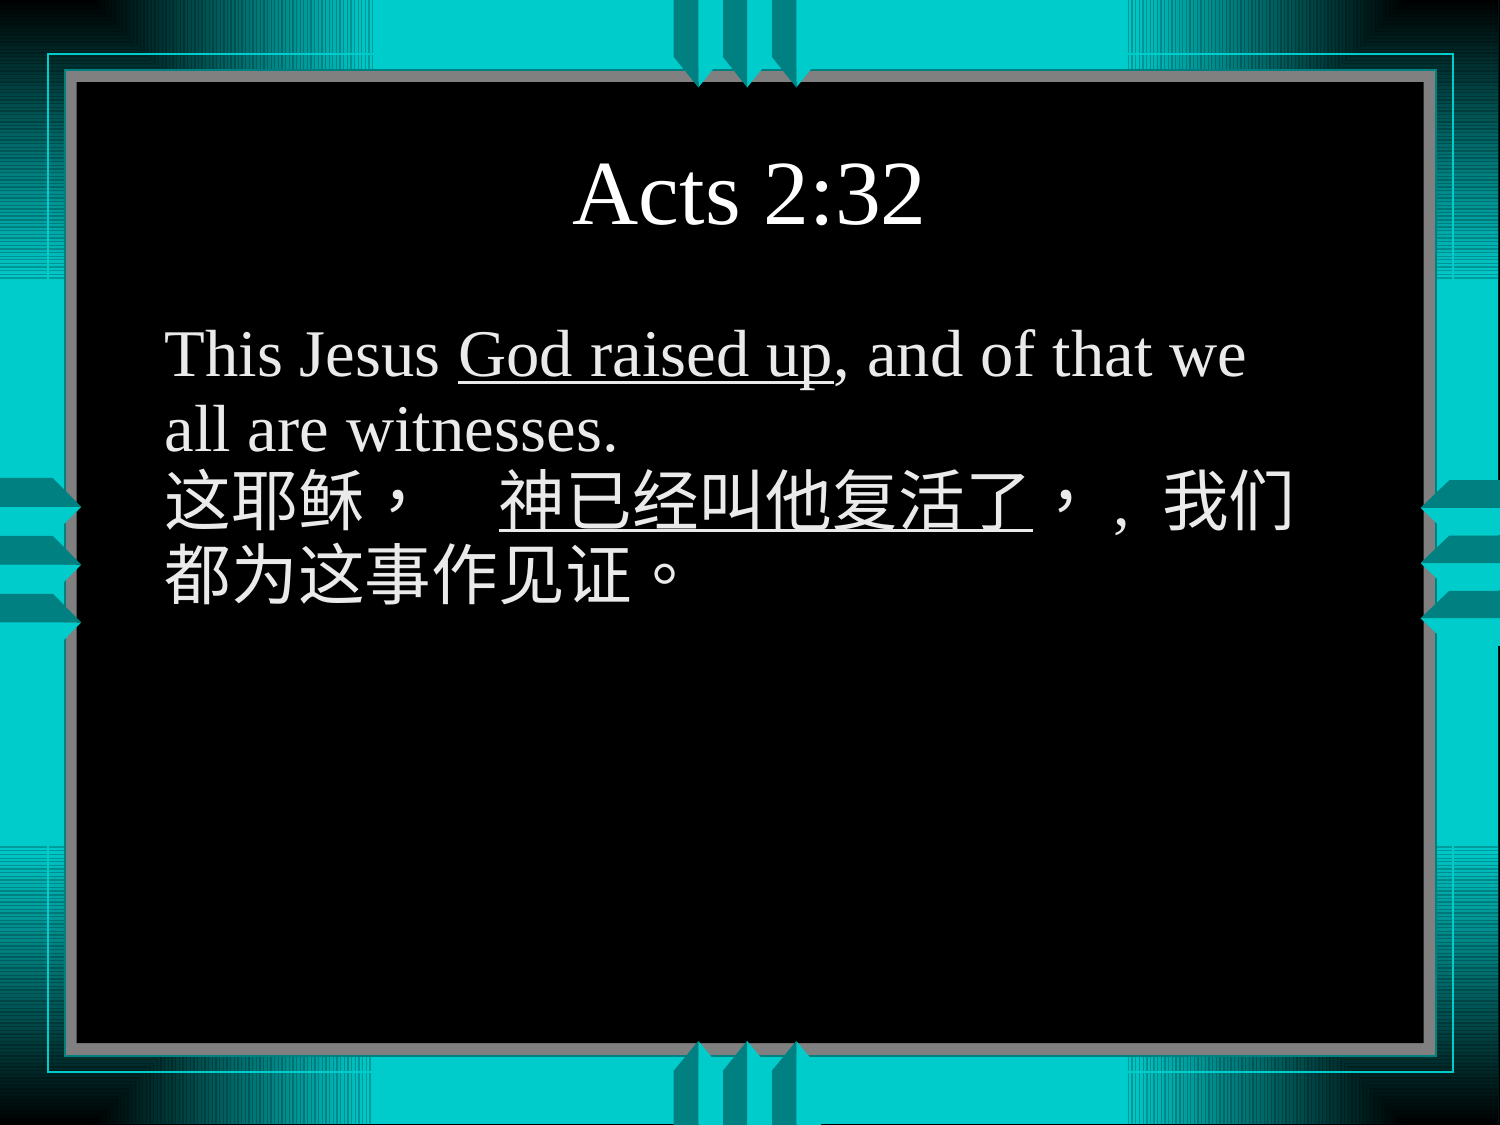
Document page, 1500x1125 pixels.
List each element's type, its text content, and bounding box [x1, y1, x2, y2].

text_box This Jesus God raised up, and of that we all are witnesses. 这耶稣， 神已经叫他复活了，, 我们都为这事作见证。 [150, 310, 1313, 696]
title Acts 2:32 [112, 99, 1388, 288]
